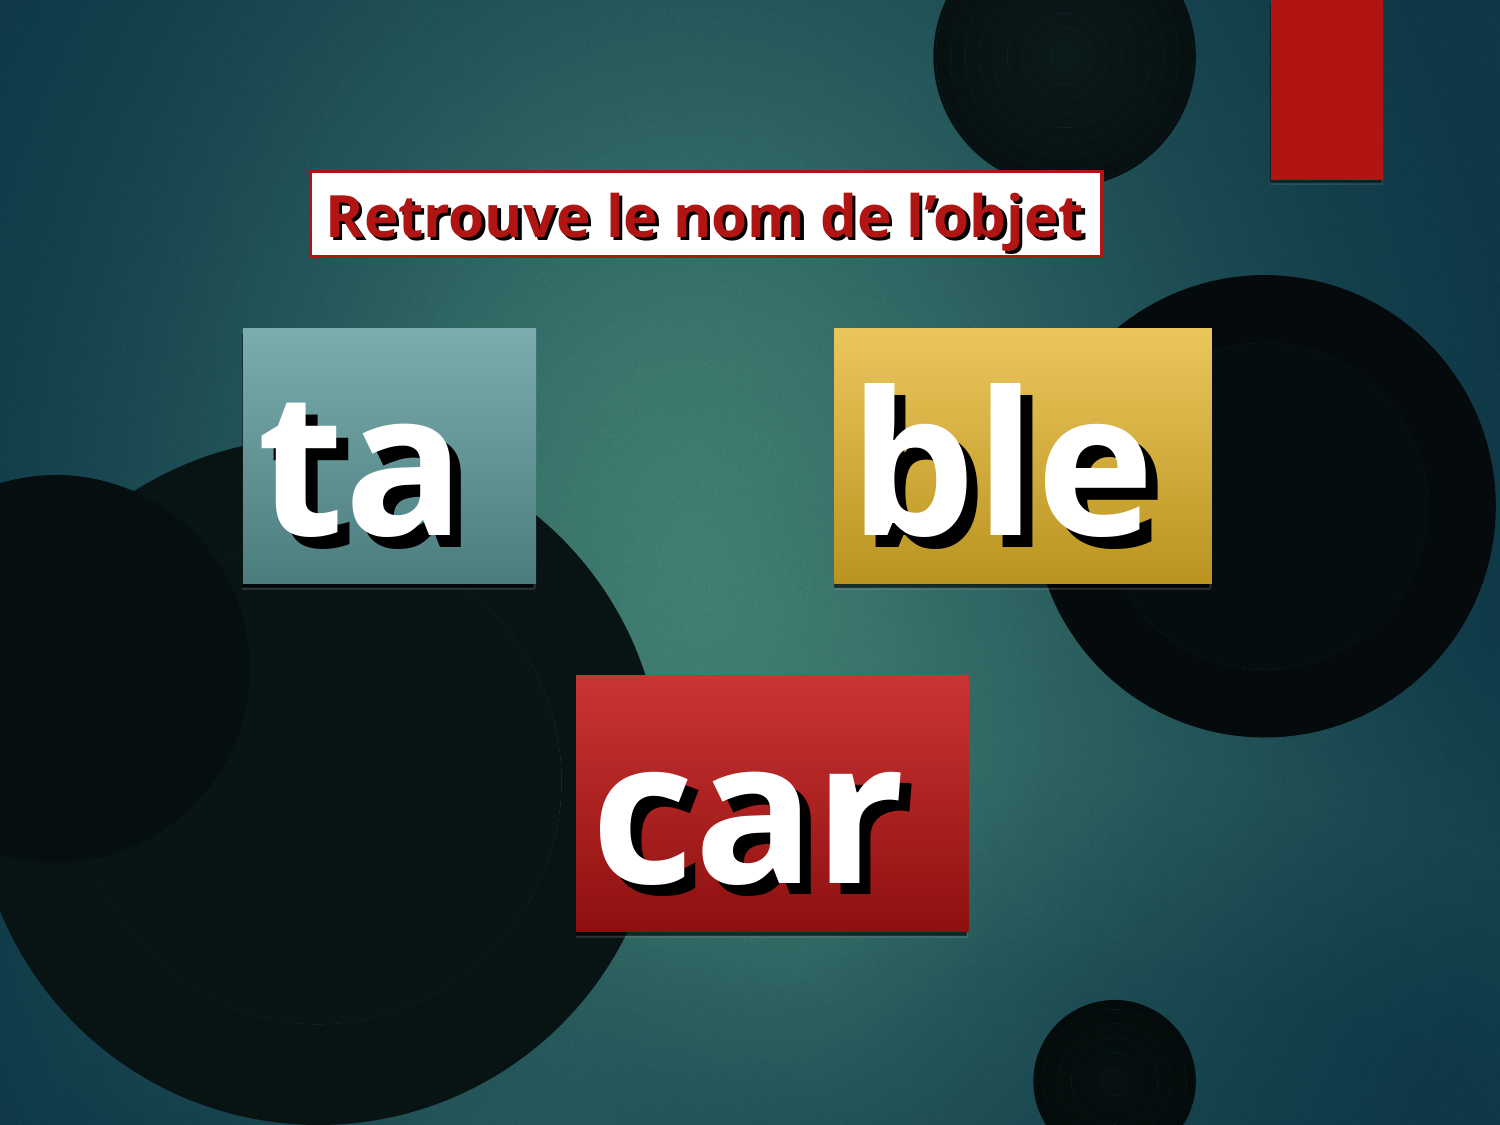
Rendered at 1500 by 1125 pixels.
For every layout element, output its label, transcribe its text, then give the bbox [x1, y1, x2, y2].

text_box ble [834, 328, 1212, 583]
text_box Retrouve le nom de l’objet [311, 172, 1102, 257]
text_box ta [243, 328, 536, 583]
text_box car [576, 676, 968, 931]
